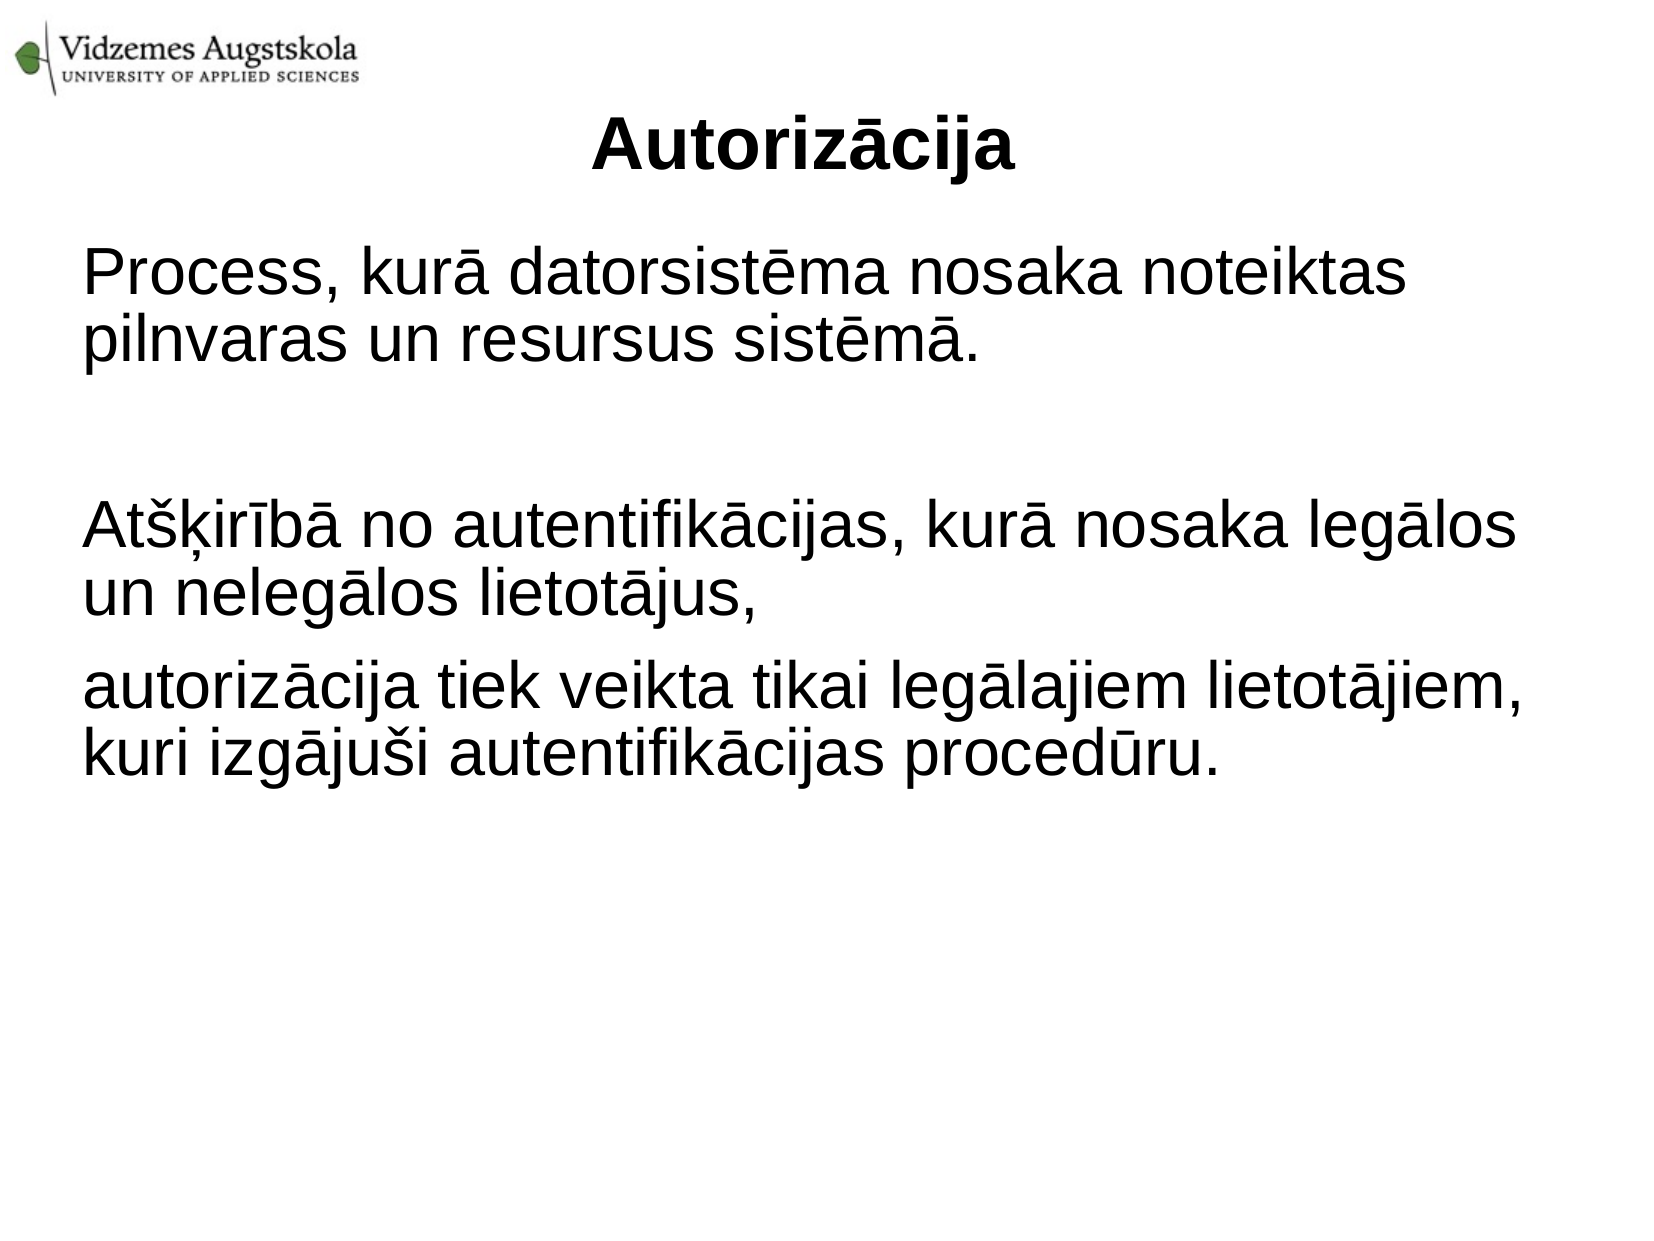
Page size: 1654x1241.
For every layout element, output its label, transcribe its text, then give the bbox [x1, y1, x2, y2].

picture [5, 2, 368, 113]
title Autorizācija [94, 103, 1512, 188]
list Process, kurā datorsistēma nosaka noteiktas pilnvaras un resursus sistēmā. Atšķirībā no autentifikācijas, kurā nosaka legālos un nelegālos lietotājus, autorizācija tiek veikta tikai legālajiem lietotājiem, kuri izgājuši autentifikācijas procedūru. [82, 236, 1569, 1107]
